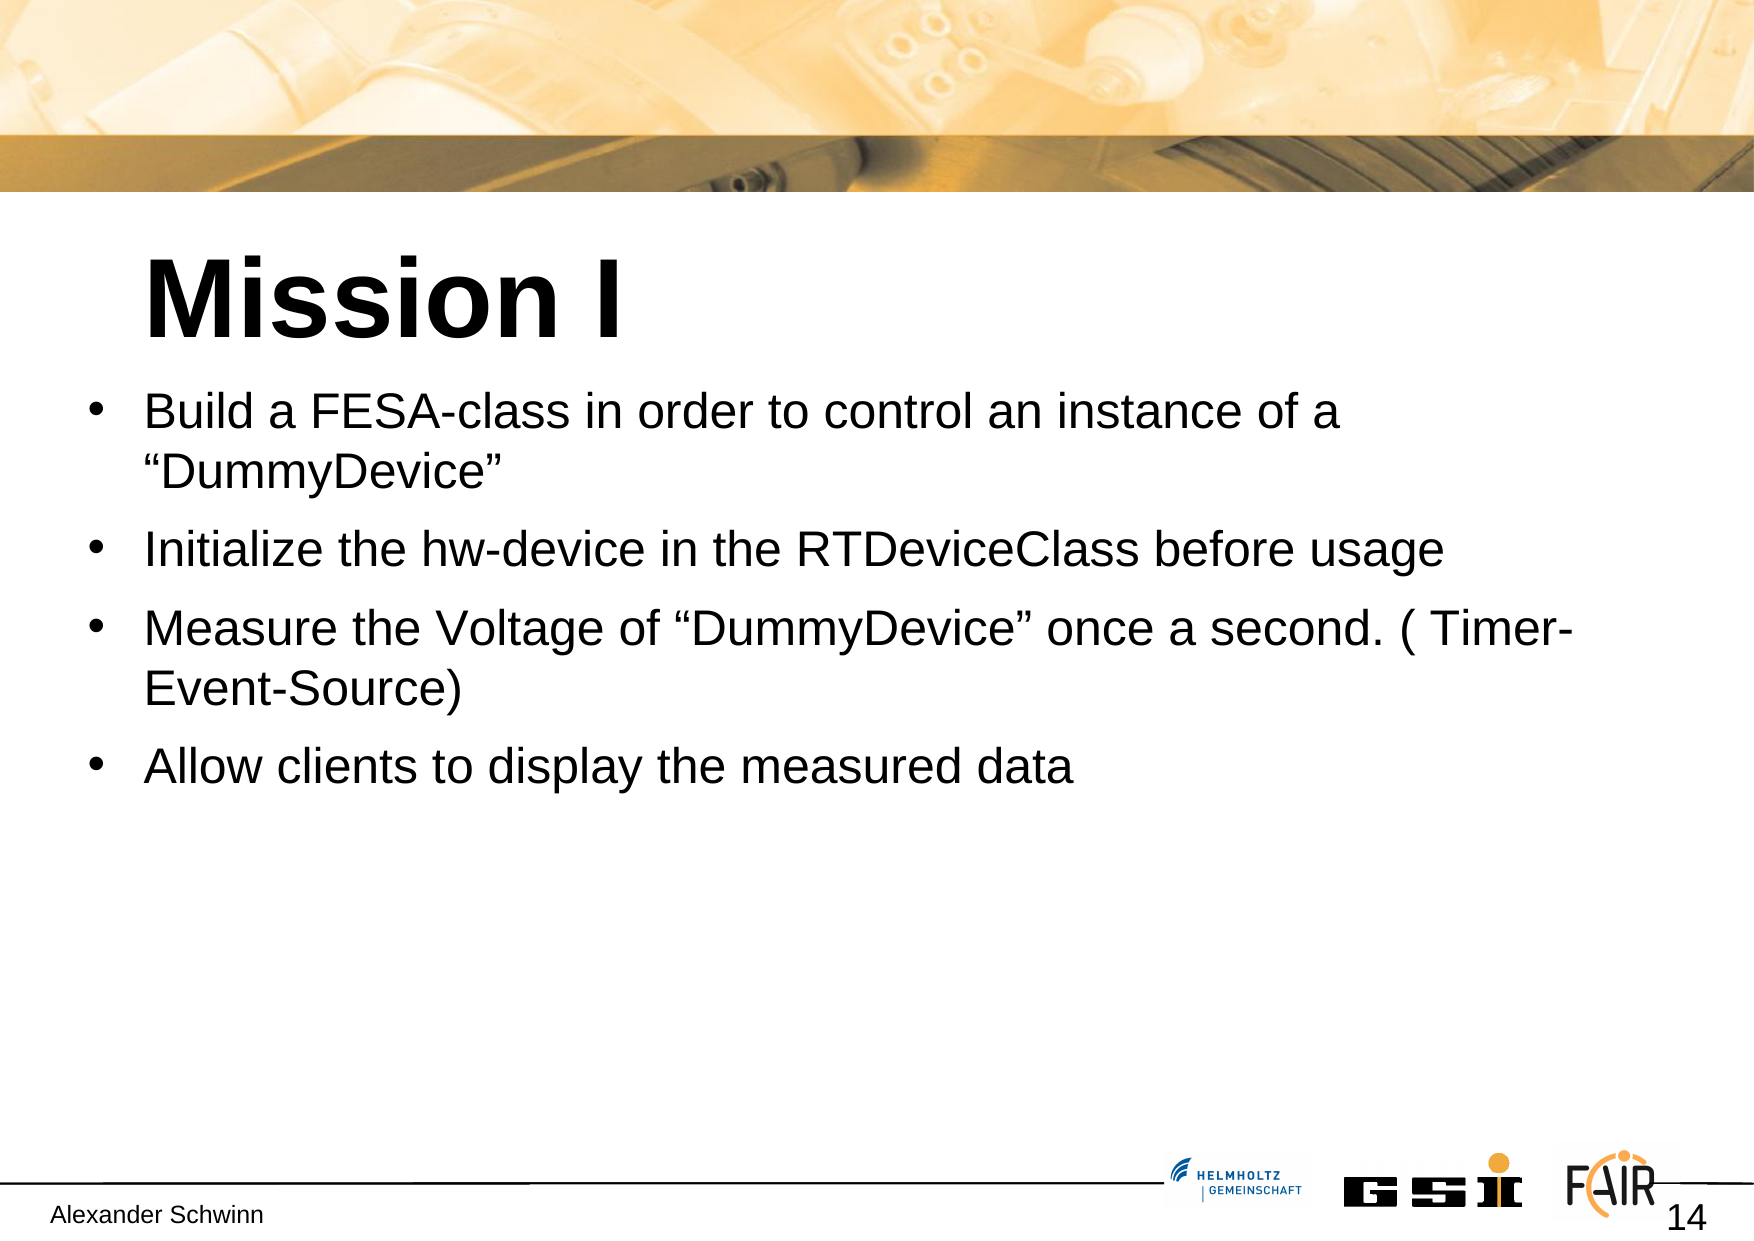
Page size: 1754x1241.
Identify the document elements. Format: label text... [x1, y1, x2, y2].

picture [0, 0, 1754, 193]
picture [1164, 1153, 1310, 1208]
list Mission I Build a FESA-class in order to control an instance of a “DummyDevice” Initialize the hw-device in the RTDeviceClass before usage Measure the Voltage of “DummyDevice” once a second. ( Timer-Event-Source) Allow clients to display the measured data [87, 225, 1636, 1096]
picture [1344, 1153, 1522, 1207]
picture [1553, 1141, 1682, 1220]
